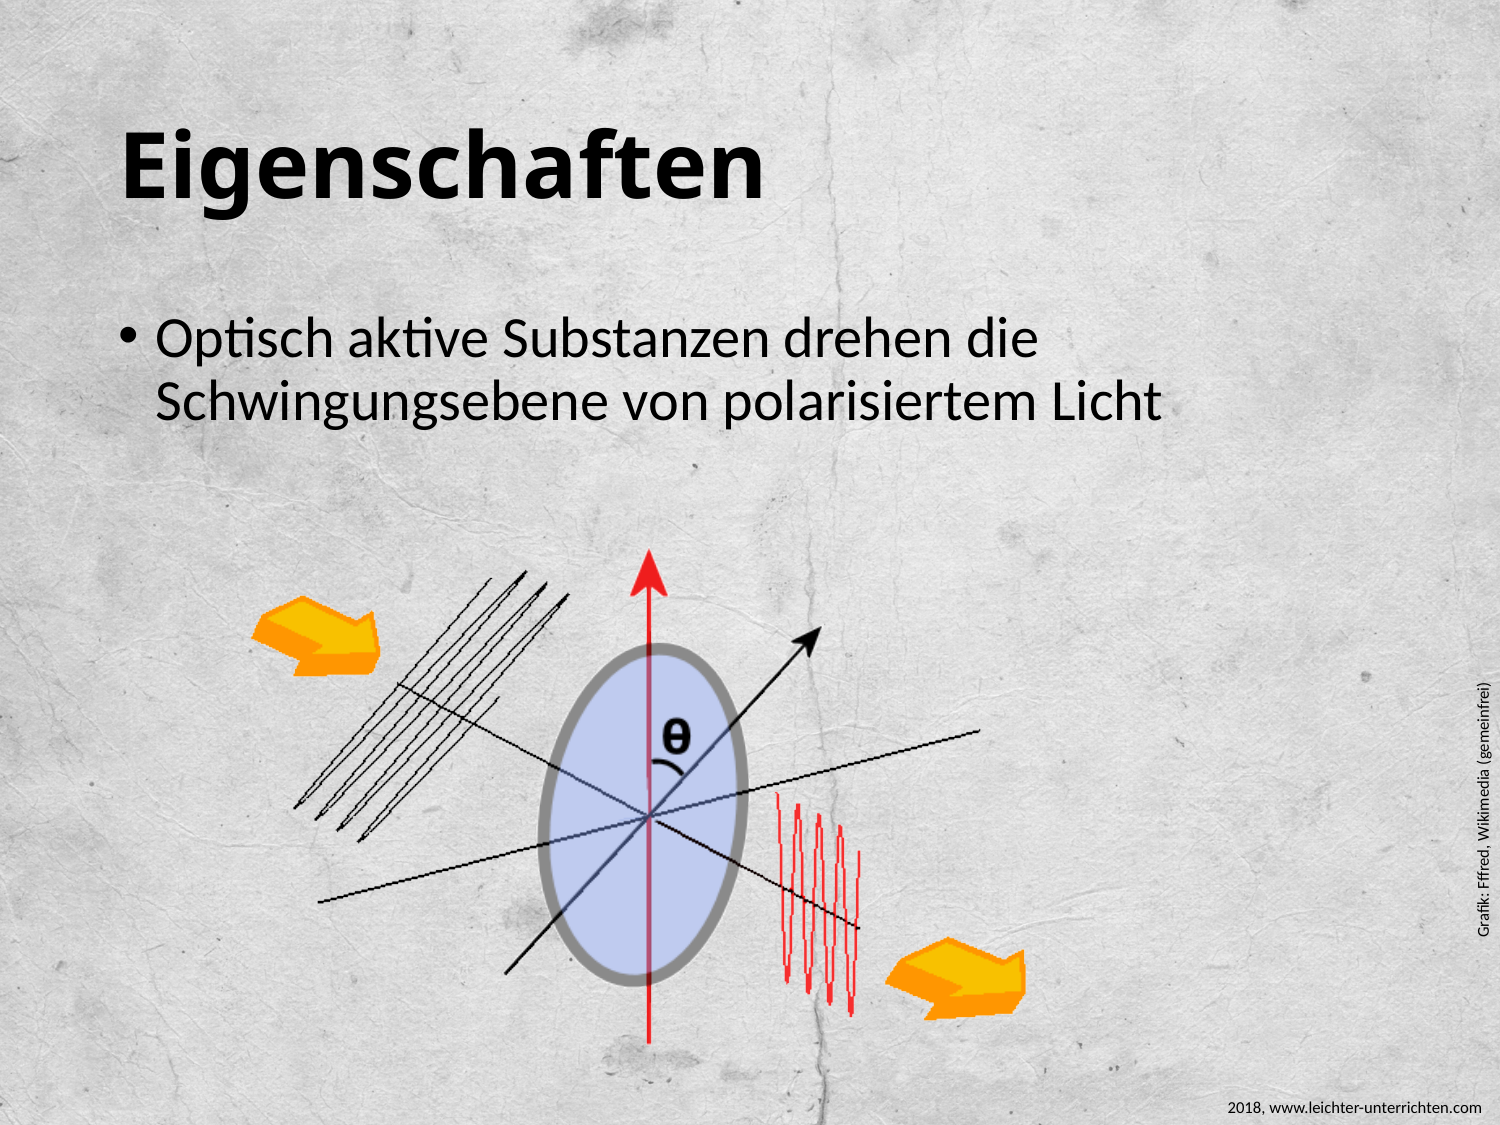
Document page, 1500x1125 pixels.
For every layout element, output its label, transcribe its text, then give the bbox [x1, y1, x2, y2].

list Optisch aktive Substanzen drehen die Schwingungsebene von polarisiertem Licht [103, 299, 1397, 1014]
text_box Grafik: Fffred, Wikimedia (gemeinfrei) [1464, 667, 1500, 953]
title Eigenschaften [103, 59, 1397, 278]
picture [0, 0, 1500, 1125]
